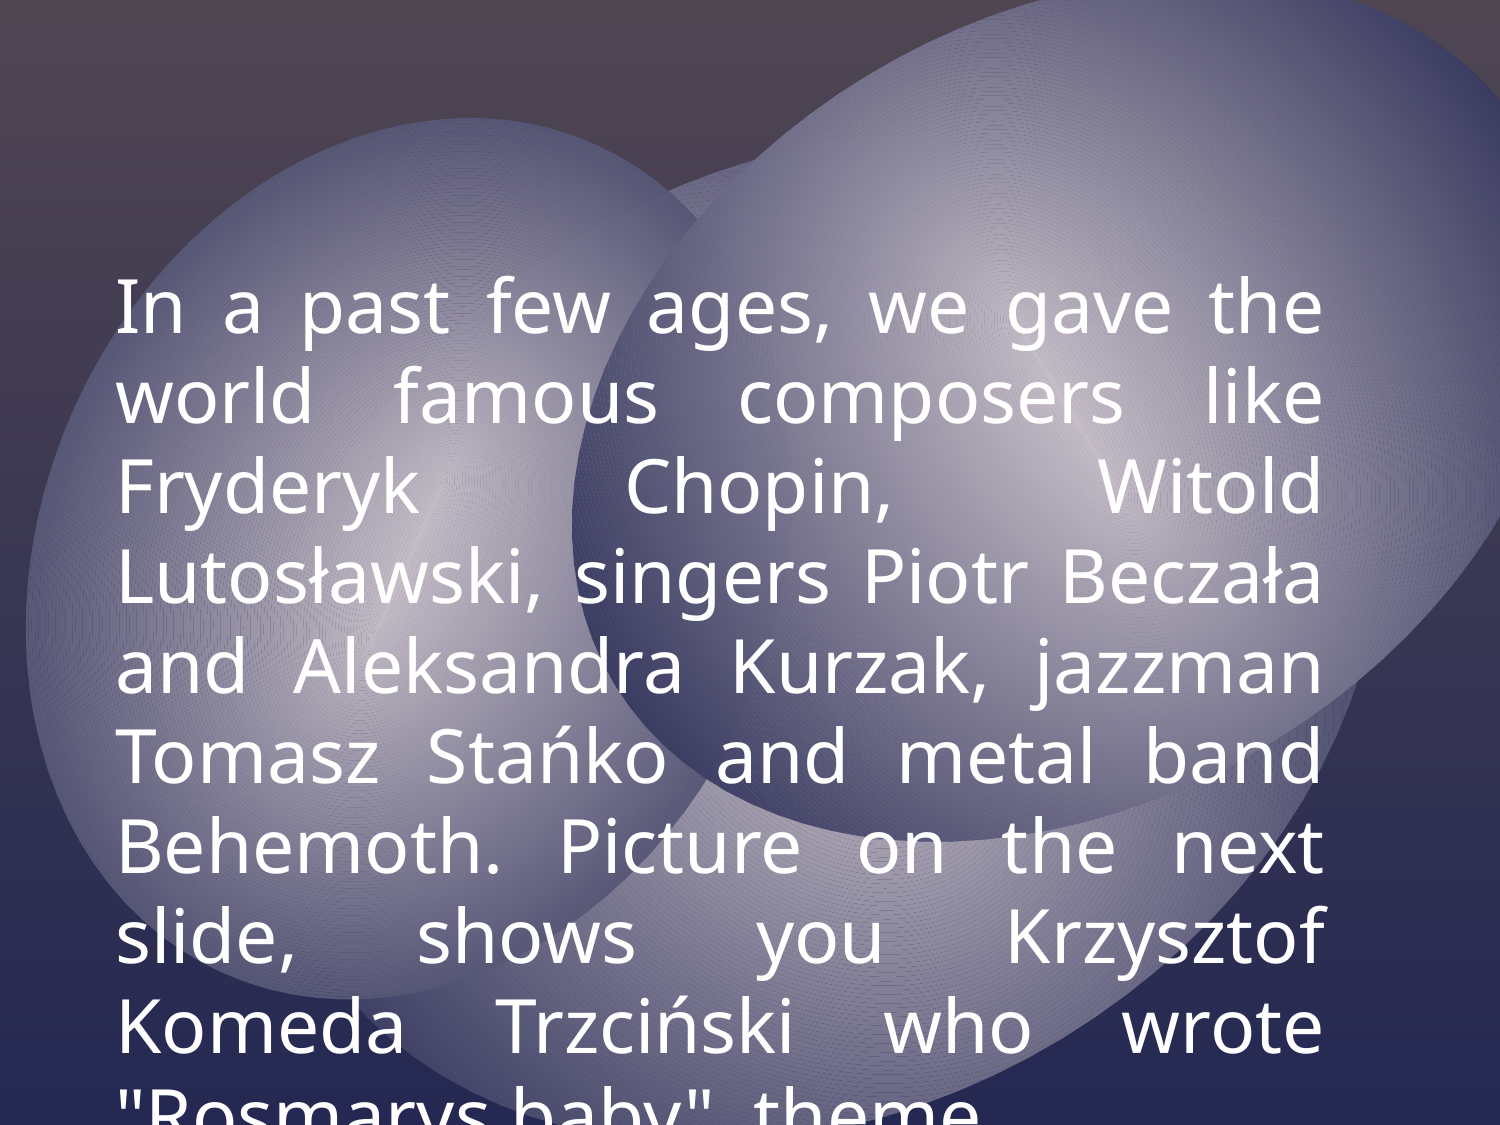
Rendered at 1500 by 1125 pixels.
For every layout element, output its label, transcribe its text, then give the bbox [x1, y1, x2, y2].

text_box In a past few ages, we gave the world famous composers like Fryderyk Chopin, Witold Lutosławski, singers Piotr Beczała and Aleksandra Kurzak, jazzman Tomasz Stańko and metal band Behemoth. Picture on the next slide, shows you Krzysztof Komeda Trzciński who wrote "Rosmarys baby" theme. [100, 243, 1341, 1125]
